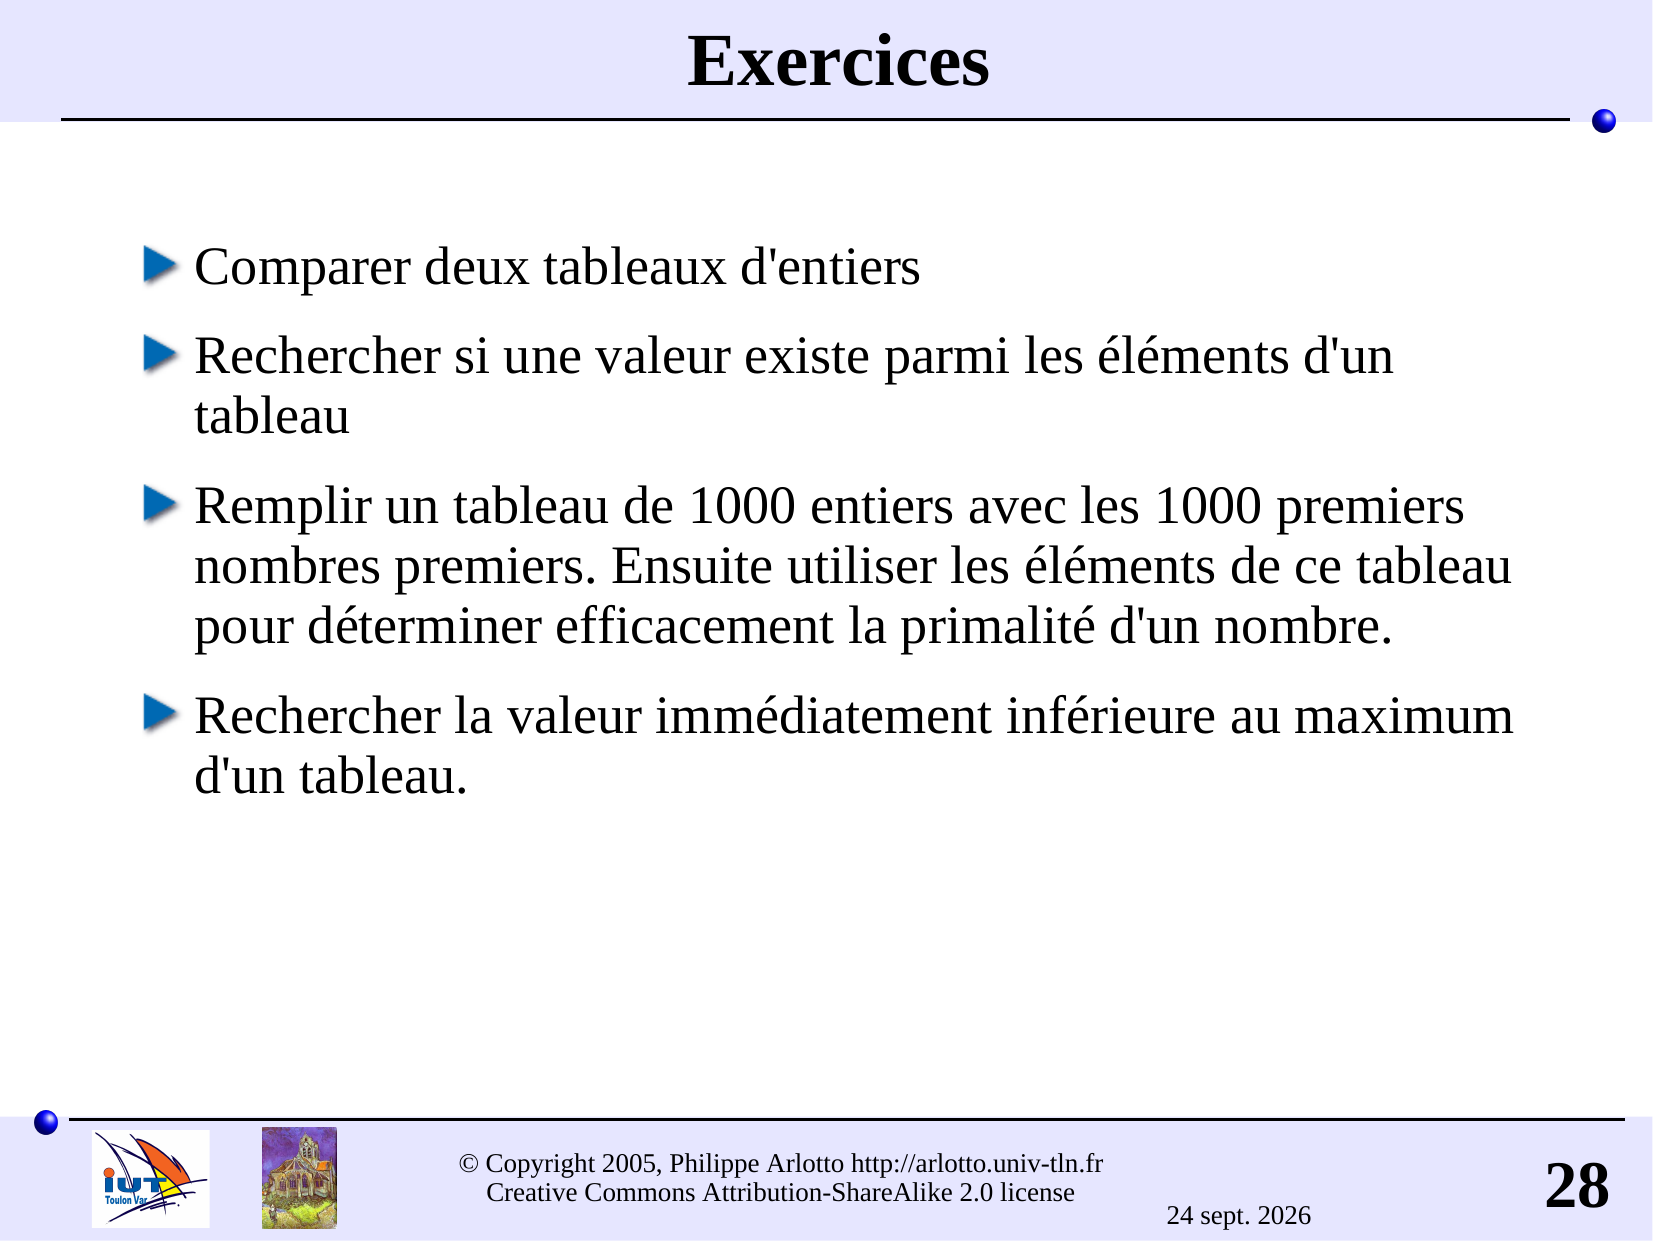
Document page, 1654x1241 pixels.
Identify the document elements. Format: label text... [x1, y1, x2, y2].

title Exercices [95, 11, 1585, 110]
list Comparer deux tableaux d'entiers Rechercher si une valeur existe parmi les éléments d'un tableau Remplir un tableau de 1000 entiers avec les 1000 premiers nombres premiers. Ensuite utiliser les éléments de ce tableau pour déterminer efficacement la primalité d'un nombre. Rechercher la valeur immédiatement inférieure au maximum d'un tableau. [123, 236, 1536, 849]
picture [262, 1127, 337, 1229]
